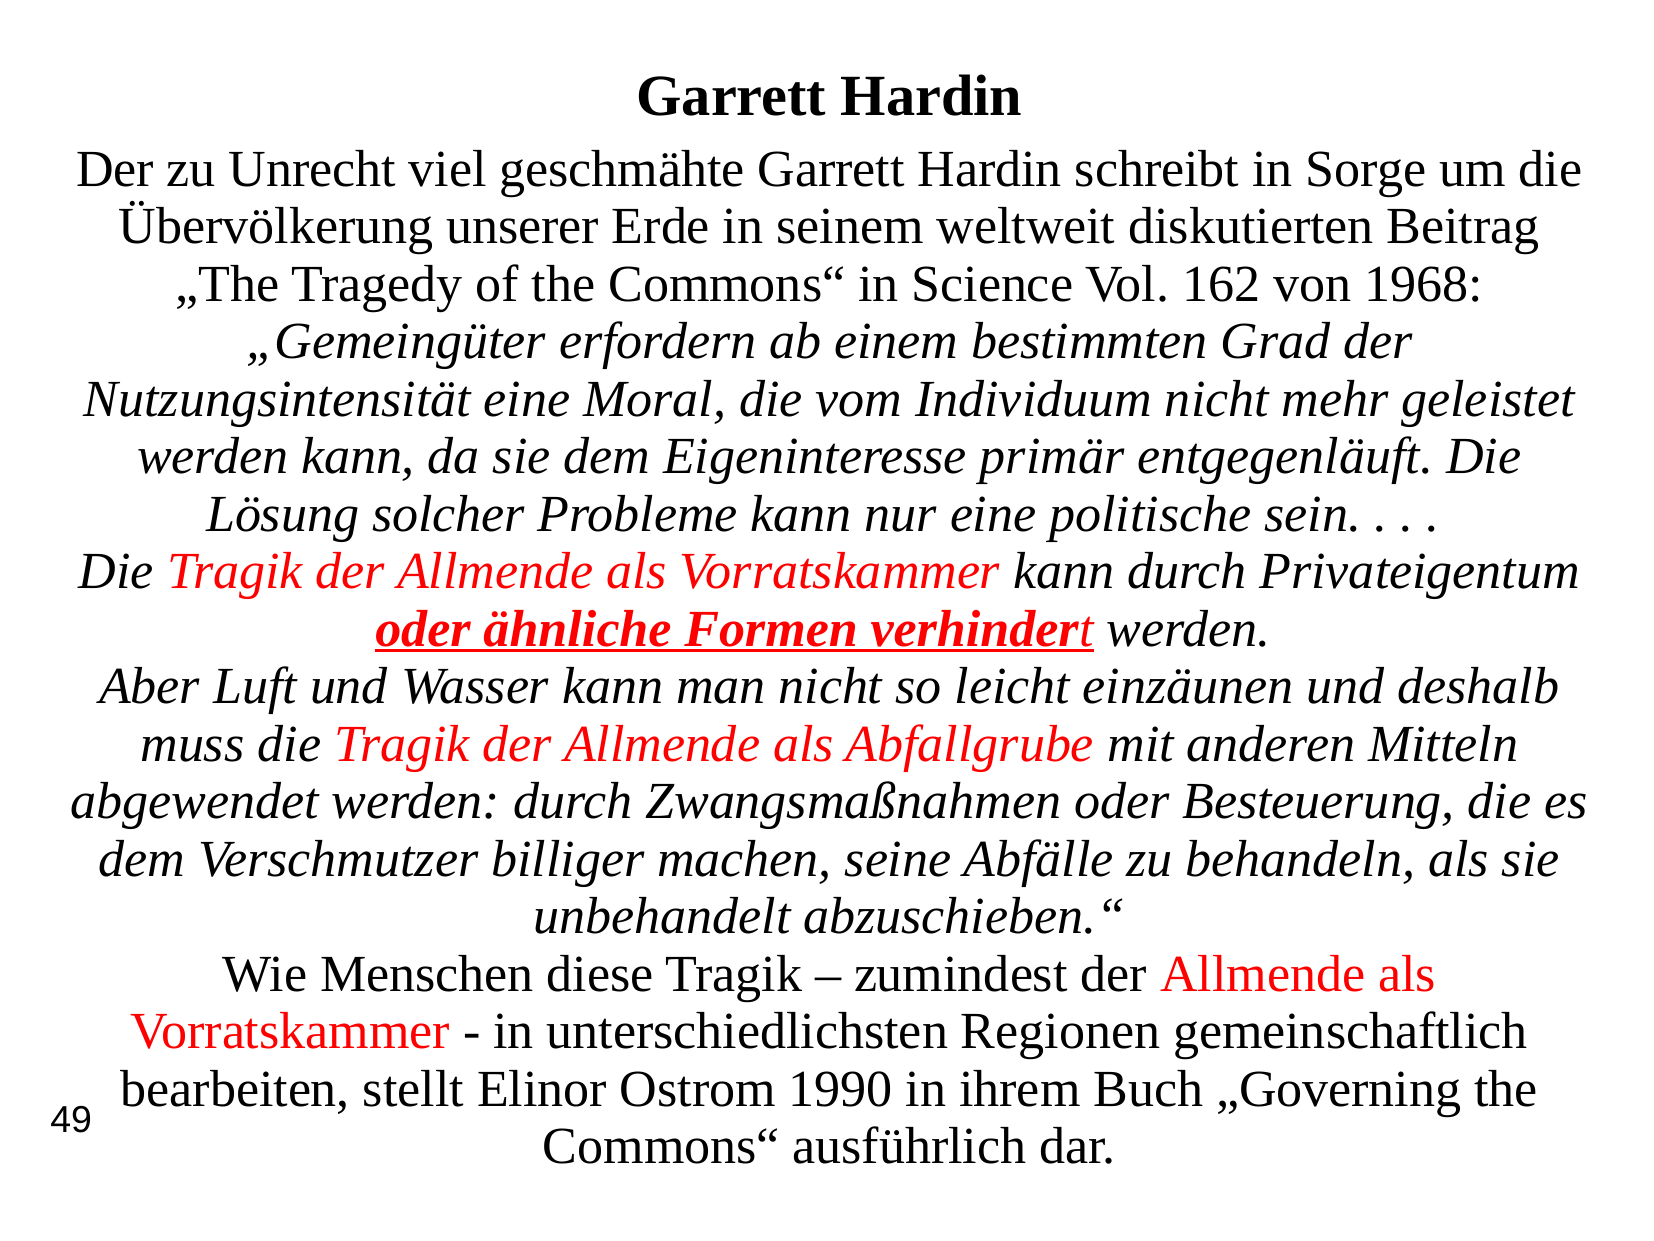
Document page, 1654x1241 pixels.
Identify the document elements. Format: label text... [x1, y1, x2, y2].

text_box <Nummer> [35, 1091, 253, 1162]
text_box Garrett Hardin Der zu Unrecht viel geschmähte Garrett Hardin schreibt in Sorge um die Übervölkerung unserer Erde in seinem weltweit diskutierten Beitrag „The Tragedy of the Commons“ in Science Vol. 162 von 1968: „Gemeingüter erfordern ab einem bestimmten Grad der Nutzungsintensität eine Moral, die vom Individuum nicht mehr geleistet werden kann, da sie dem Eigeninteresse primär entgegenläuft. Die Lösung solcher Probleme kann nur eine politische sein. . . . Die Tragik der Allmende als Vorratskammer kann durch Privateigentum oder ähnliche Formen verhindert werden. Aber Luft und Wasser kann man nicht so leicht einzäunen und deshalb muss die Tragik der Allmende als Abfallgrube mit anderen Mitteln abgewendet werden: durch Zwangsmaßnahmen oder Besteuerung, die es dem Verschmutzer billiger machen, seine Abfälle zu behandeln, als sie unbehandelt abzuschieben.“ Wie Menschen diese Tragik – zumindest der Allmende als Vorratskammer - in unterschiedlichsten Regionen gemeinschaftlich bearbeiten, stellt Elinor Ostrom 1990 in ihrem Buch „Governing the Commons“ ausführlich dar. [56, 56, 1607, 1183]
